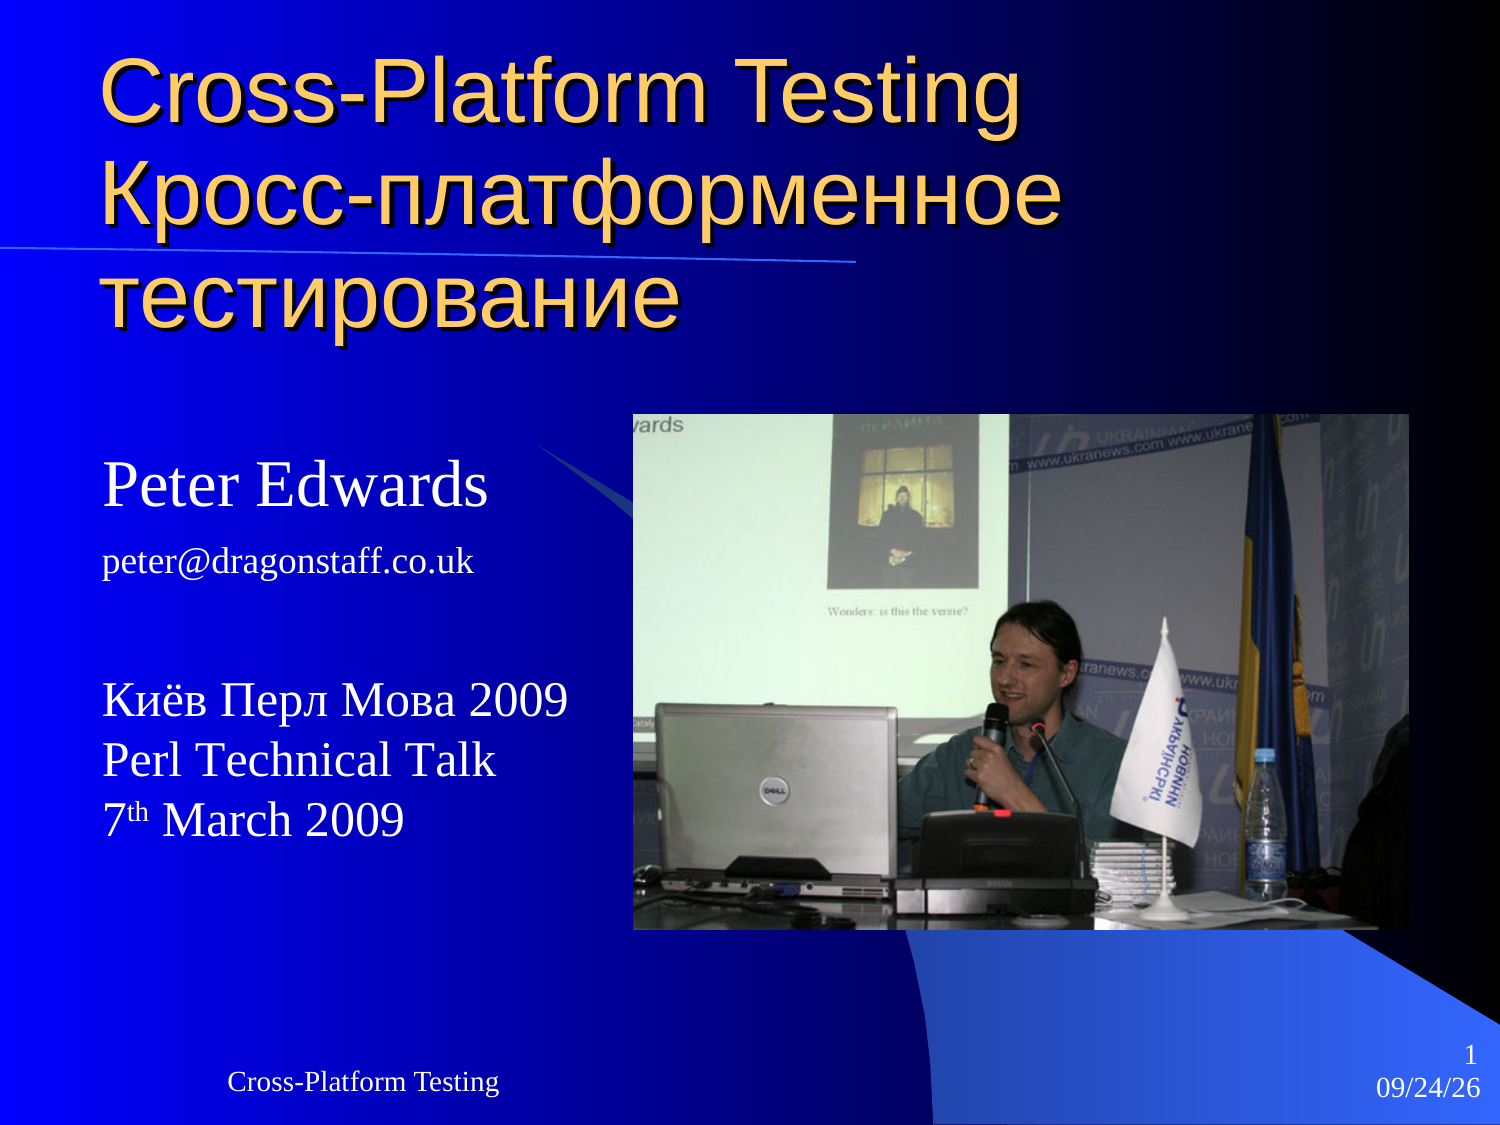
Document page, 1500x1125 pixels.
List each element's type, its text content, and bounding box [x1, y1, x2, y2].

picture [633, 414, 1409, 930]
title Cross-Platform Testing Кросс-платформенное тестирование [83, 17, 1477, 355]
text_box peter@dragonstaff.co.uk [87, 528, 607, 589]
subtitle Peter Edwards [87, 457, 554, 528]
text_box Киёв Перл Мова 2009 Perl Technical Talk 7th March 2009 [87, 658, 619, 854]
